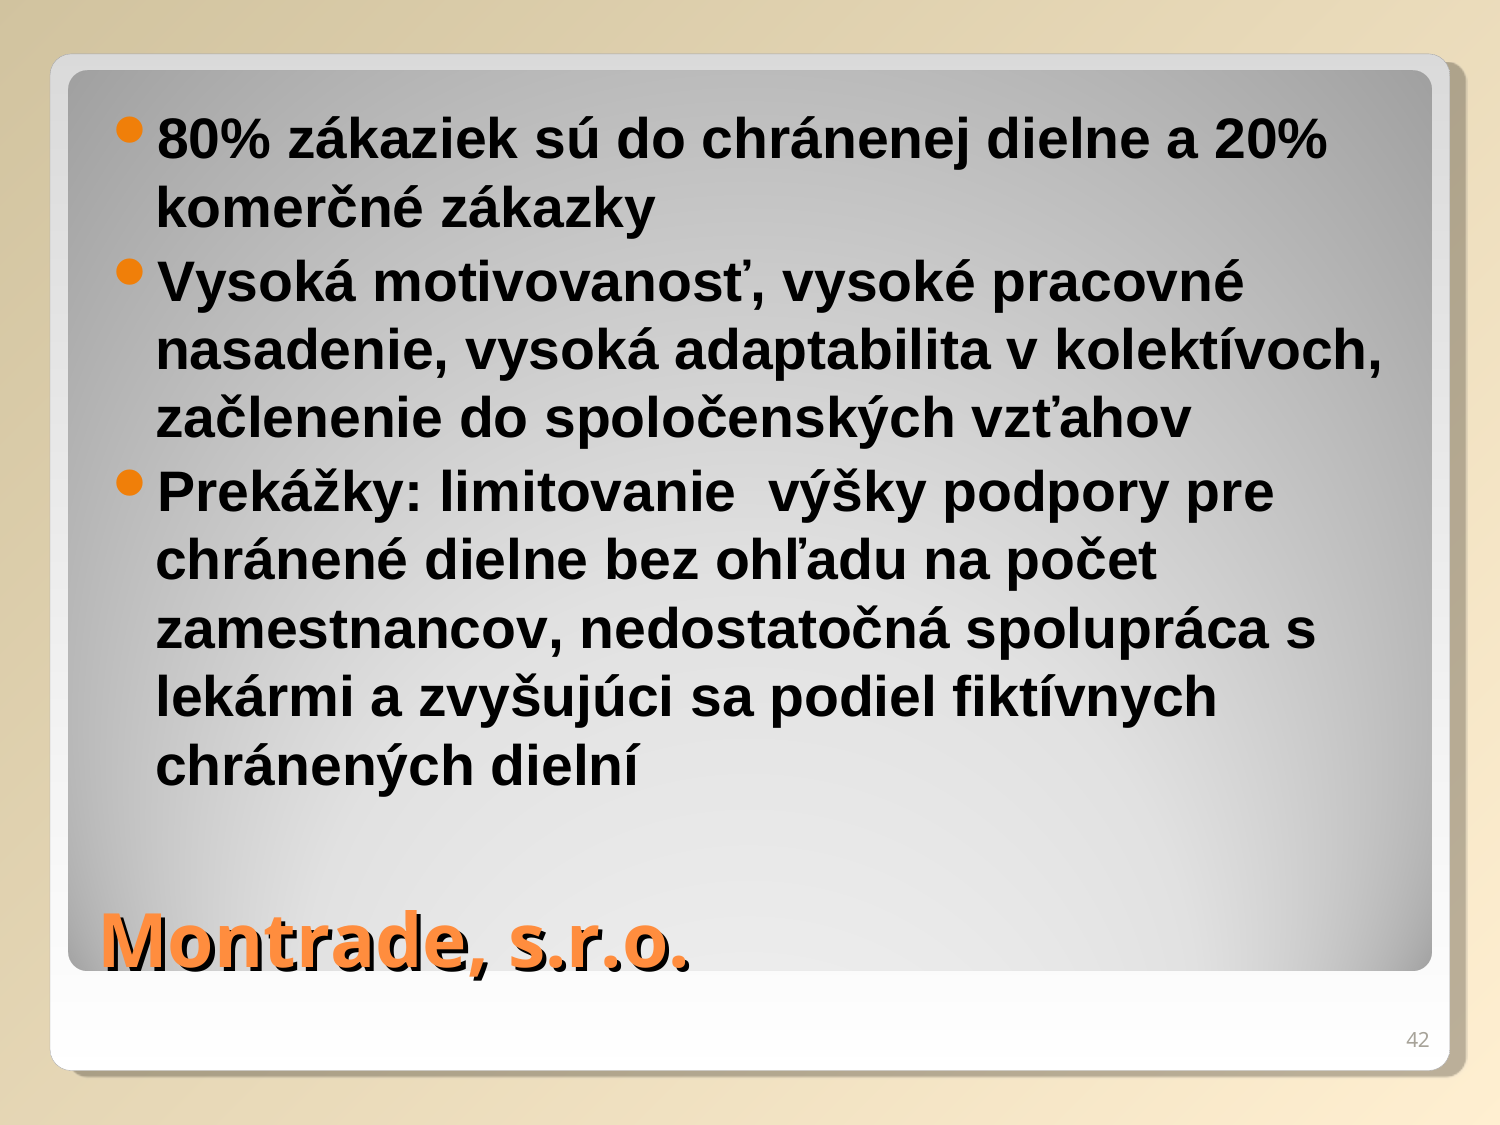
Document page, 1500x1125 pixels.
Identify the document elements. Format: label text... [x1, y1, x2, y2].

text_box <number> [1369, 1002, 1445, 1063]
list 80% zákaziek sú do chránenej dielne a 20% komerčné zákazky Vysoká motivovanosť, vysoké pracovné nasadenie, vysoká adaptabilita v kolektívoch, začlenenie do spoločenských vzťahov Prekážky: limitovanie výšky podpory pre chránené dielne bez ohľadu na počet zamestnancov, nedostatočná spolupráca s lekármi a zvyšujúci sa podiel fiktívnych chránených dielní [82, 86, 1426, 870]
title Montrade, s.r.o. [82, 870, 1426, 991]
picture [67, 69, 1433, 972]
